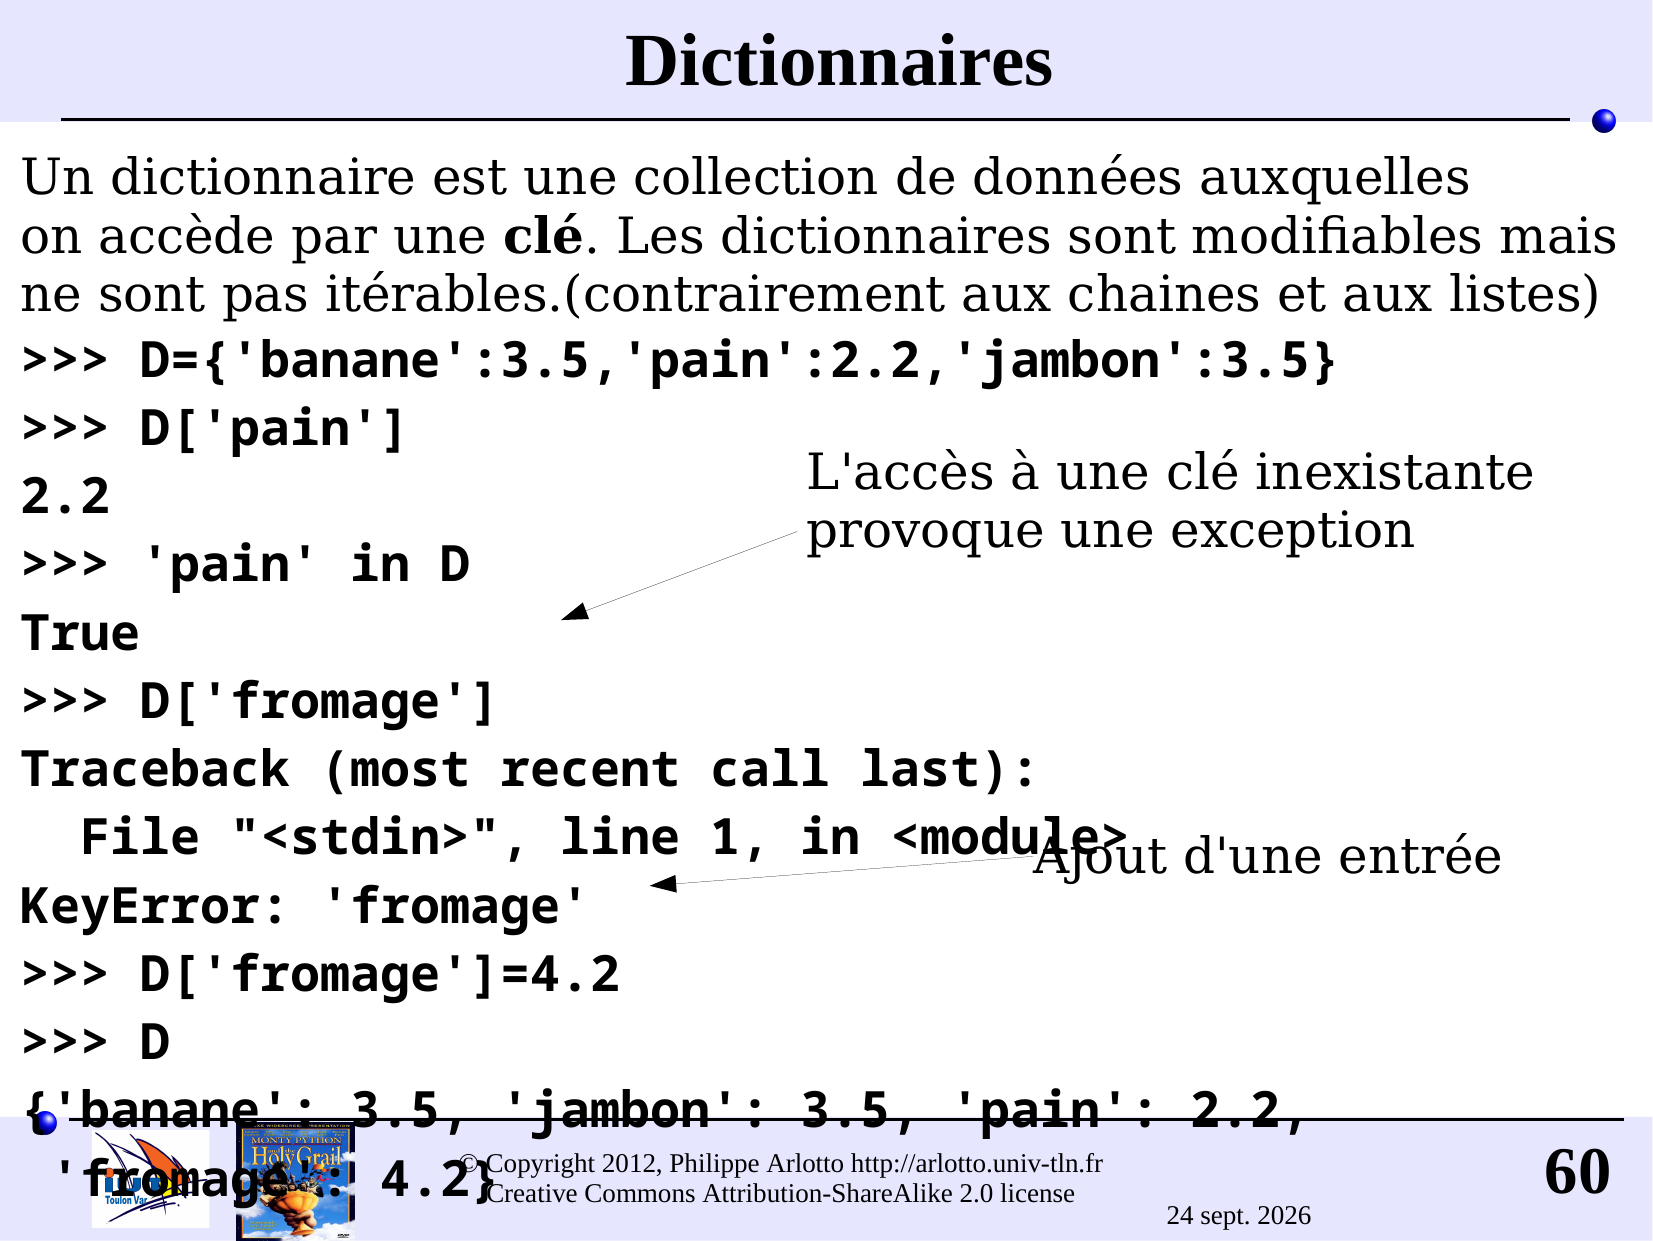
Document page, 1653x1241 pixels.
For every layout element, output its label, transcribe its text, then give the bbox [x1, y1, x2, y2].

picture [236, 1193, 250, 1202]
text_box Un dictionnaire est une collection de données auxquelles on accède par une clé. Les dictionnaires sont modifiables mais ne sont pas itérables.(contrairement aux chaines et aux listes) >>> D={'banane':3.5,'pain':2.2,'jambon':3.5} >>> D['pain'] 2.2 >>> 'pain' in D True >>> D['fromage'] Traceback (most recent call last): File "<stdin>", line 1, in <module> KeyError: 'fromage' >>> D['fromage']=4.2 >>> D {'banane': 3.5, 'jambon': 3.5, 'pain': 2.2, 'fromage': 4.2} [20, 148, 1621, 1095]
text_box L'accès à une clé inexistante provoque une exception [806, 442, 1536, 561]
title Dictionnaires [95, 11, 1585, 110]
text_box Ajout d'une entrée [1033, 826, 1504, 886]
picture [239, 1174, 250, 1190]
picture [236, 1122, 355, 1241]
